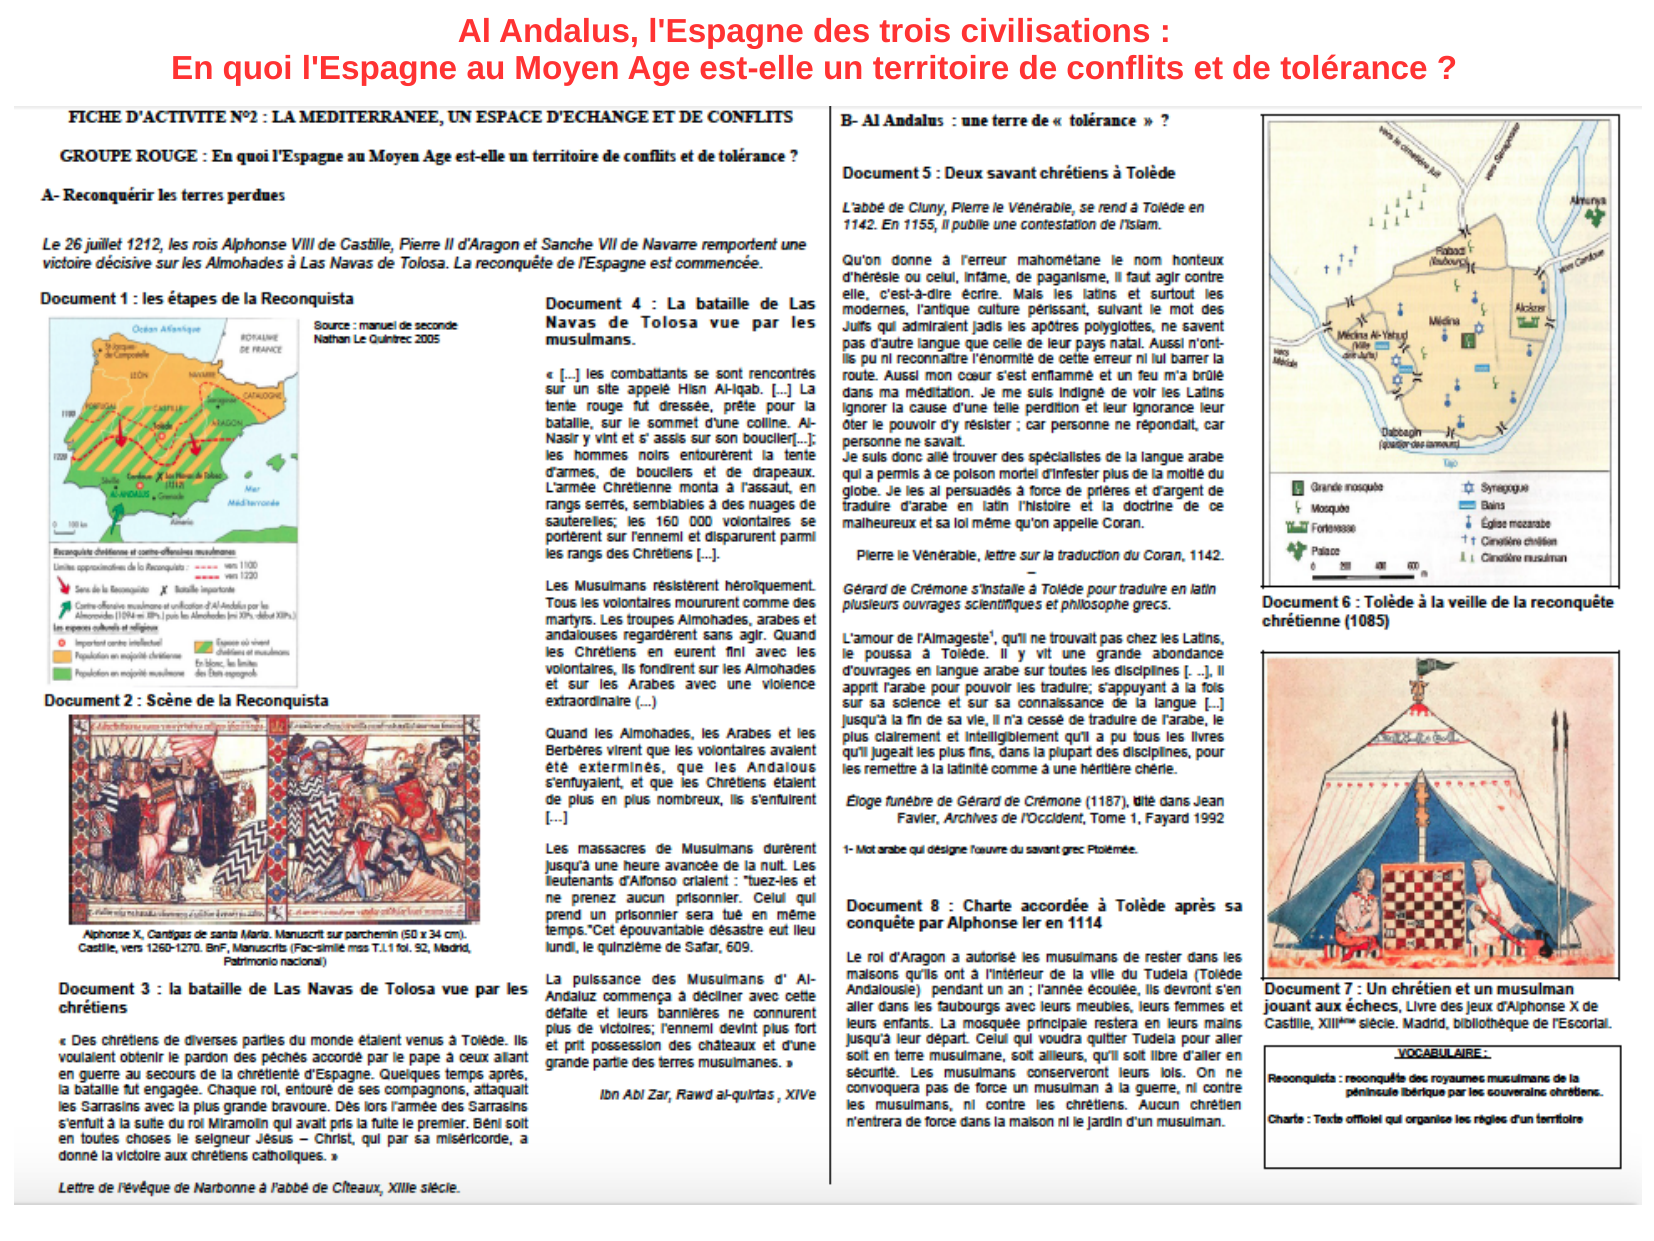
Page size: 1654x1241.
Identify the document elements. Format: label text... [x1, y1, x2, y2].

picture [14, 106, 1642, 1205]
text_box Al Andalus, l'Espagne des trois civilisations : En quoi l'Espagne au Moyen Age est-elle un territoire de conflits et de tolérance ? [23, 5, 1607, 106]
